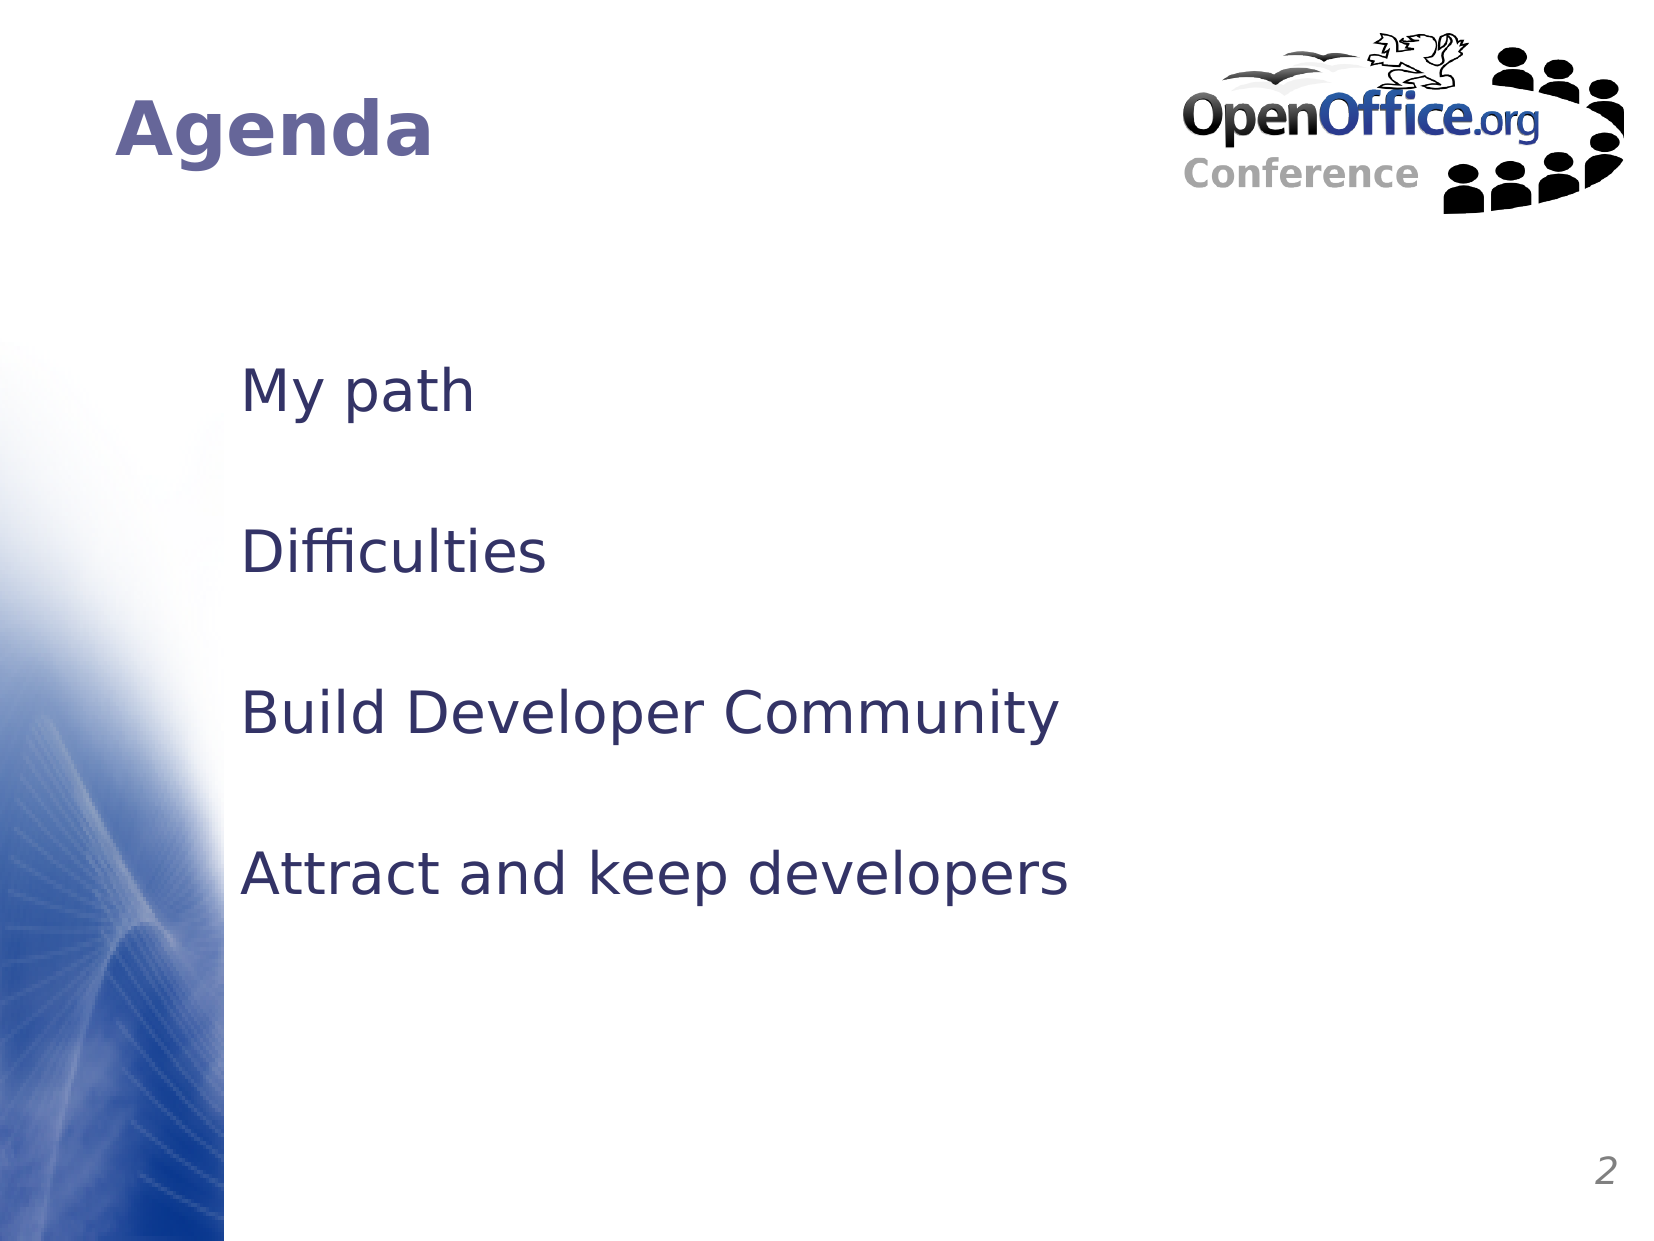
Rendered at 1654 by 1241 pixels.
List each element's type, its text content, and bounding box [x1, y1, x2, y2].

title Agenda [26, 72, 989, 186]
picture [1183, 33, 1624, 214]
picture [0, 0, 224, 1241]
list My path Difficulties Build Developer Community Attract and keep developers [223, 357, 1619, 1133]
